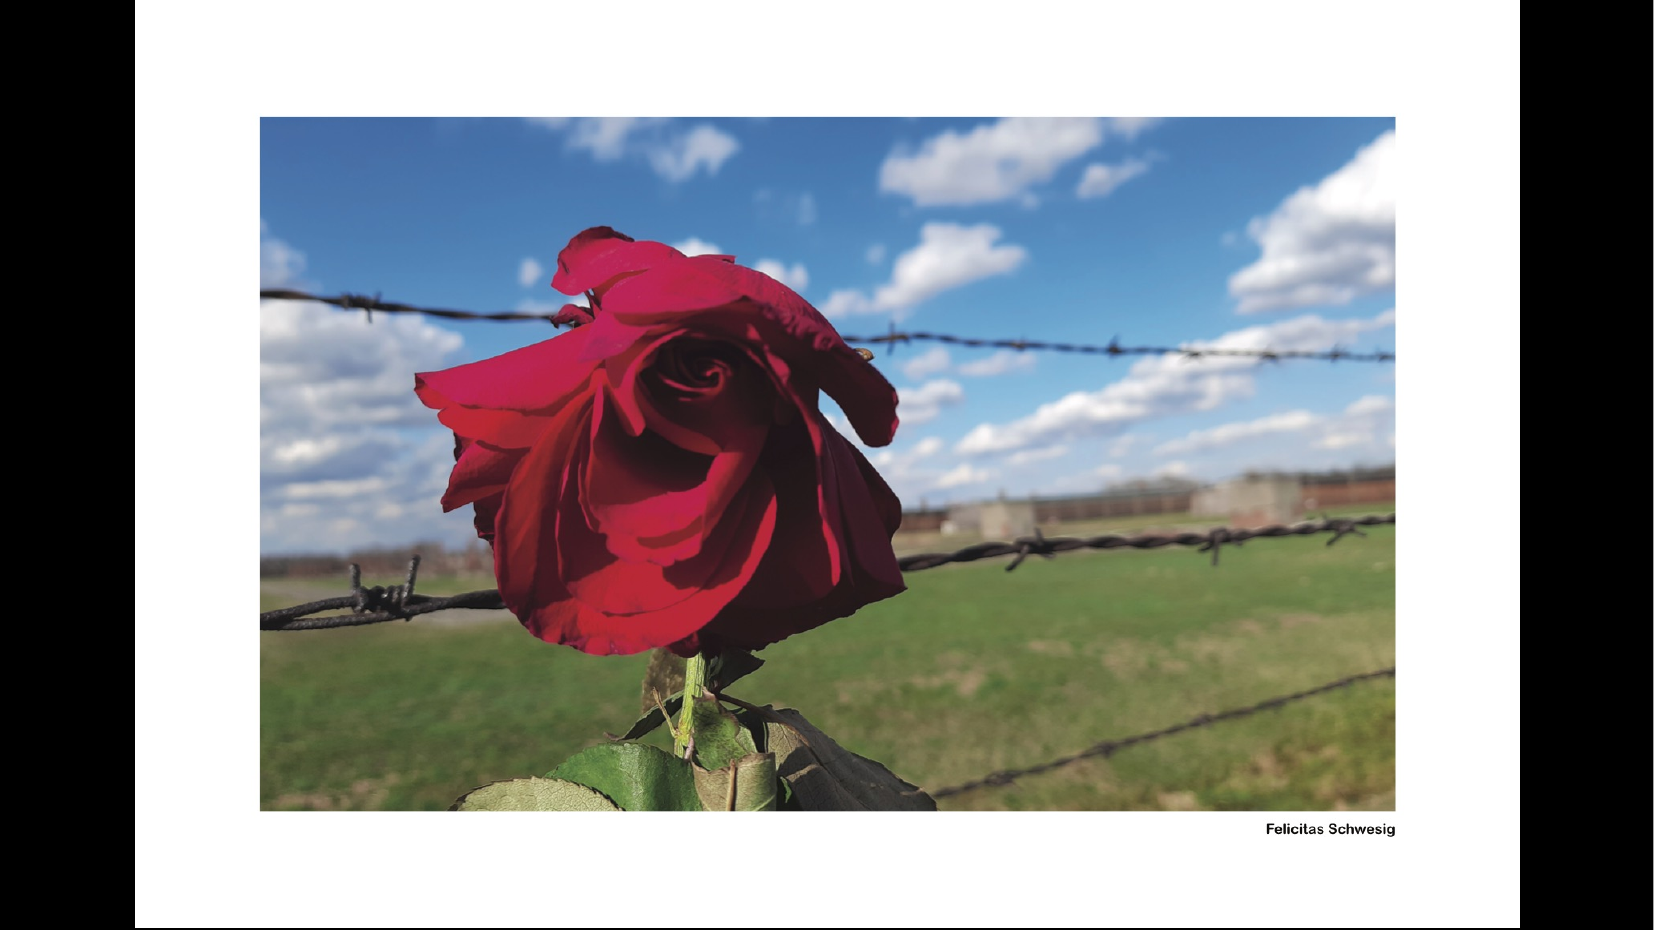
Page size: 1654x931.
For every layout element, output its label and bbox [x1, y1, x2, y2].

picture [135, 0, 1520, 928]
